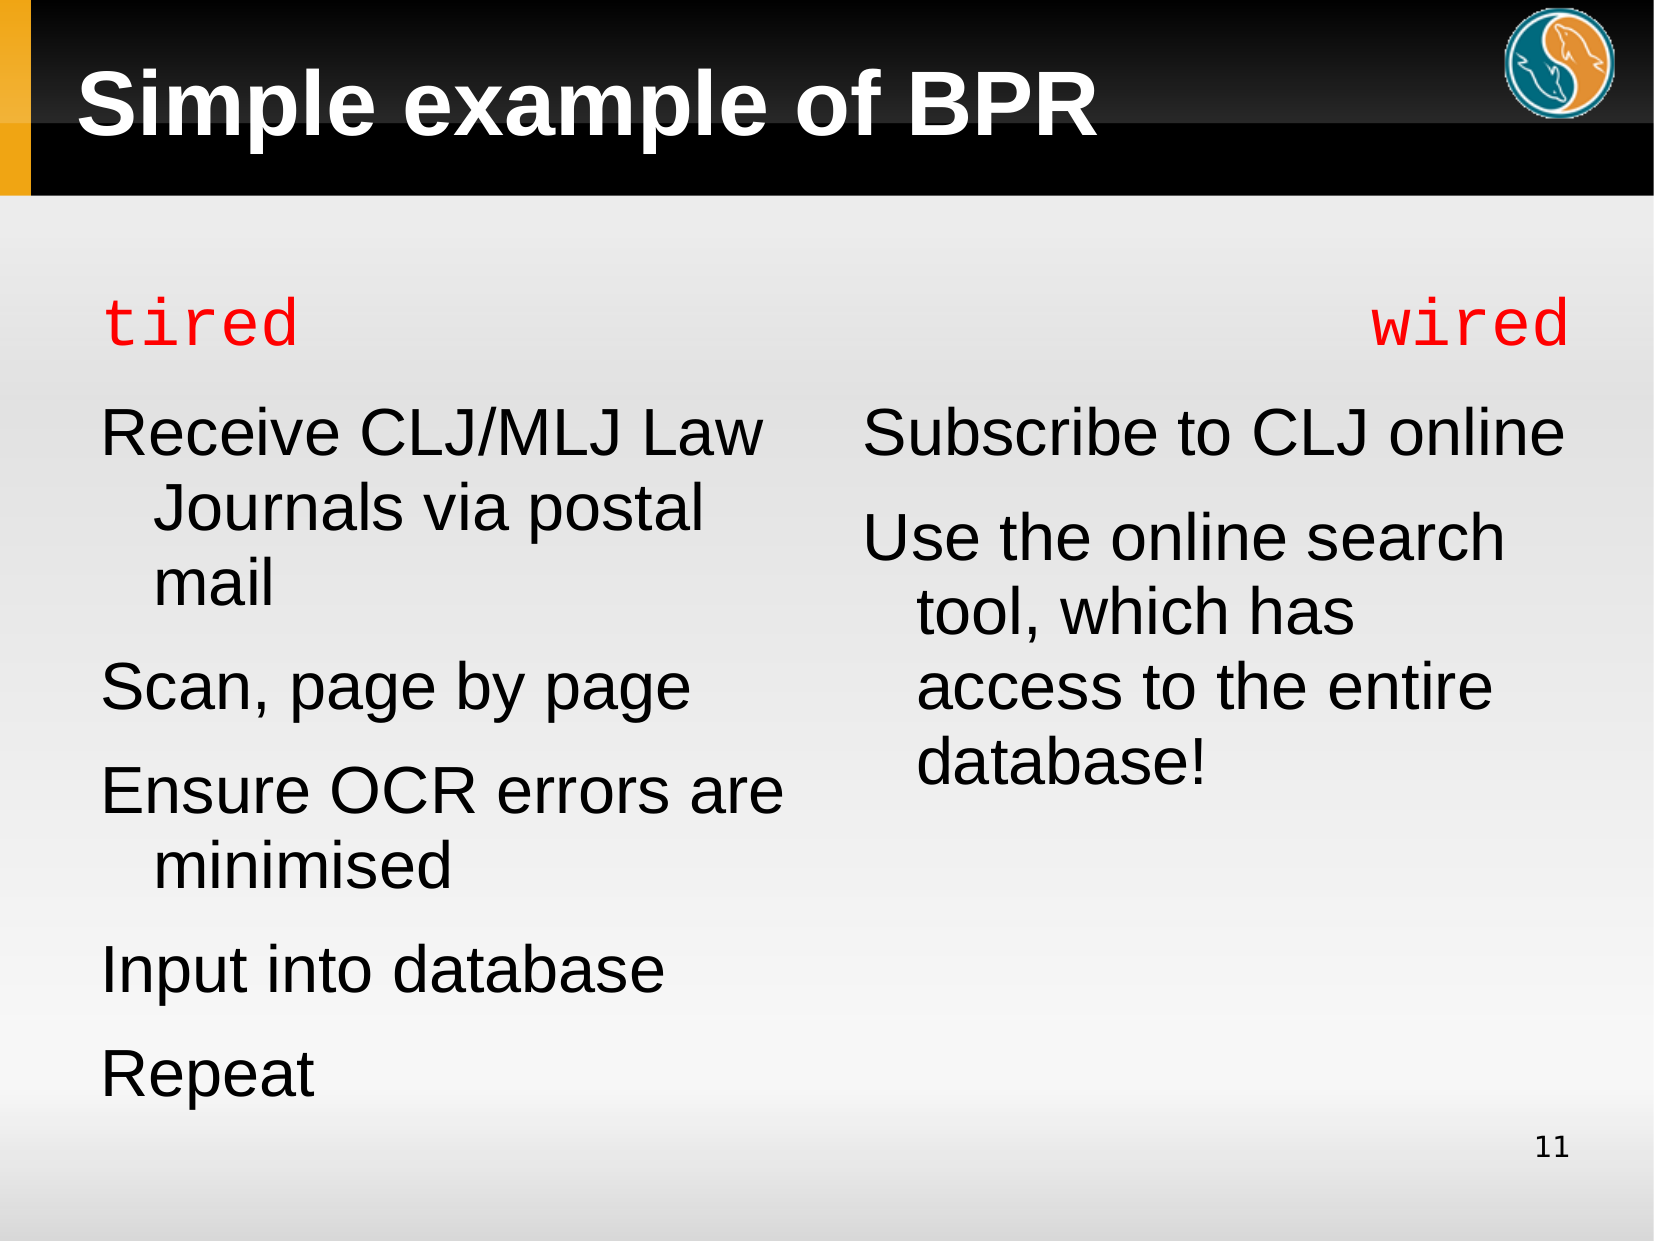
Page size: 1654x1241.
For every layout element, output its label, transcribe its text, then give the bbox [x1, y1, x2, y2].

title Simple example of BPR [76, 0, 1565, 208]
picture [0, 0, 1654, 1241]
list tired Receive CLJ/MLJ Law Journals via postal mail Scan, page by page Ensure OCR errors are minimised Input into database Repeat [82, 290, 809, 1112]
list wired Subscribe to CLJ online Use the online search tool, which has access to the entire database! [845, 290, 1572, 1094]
